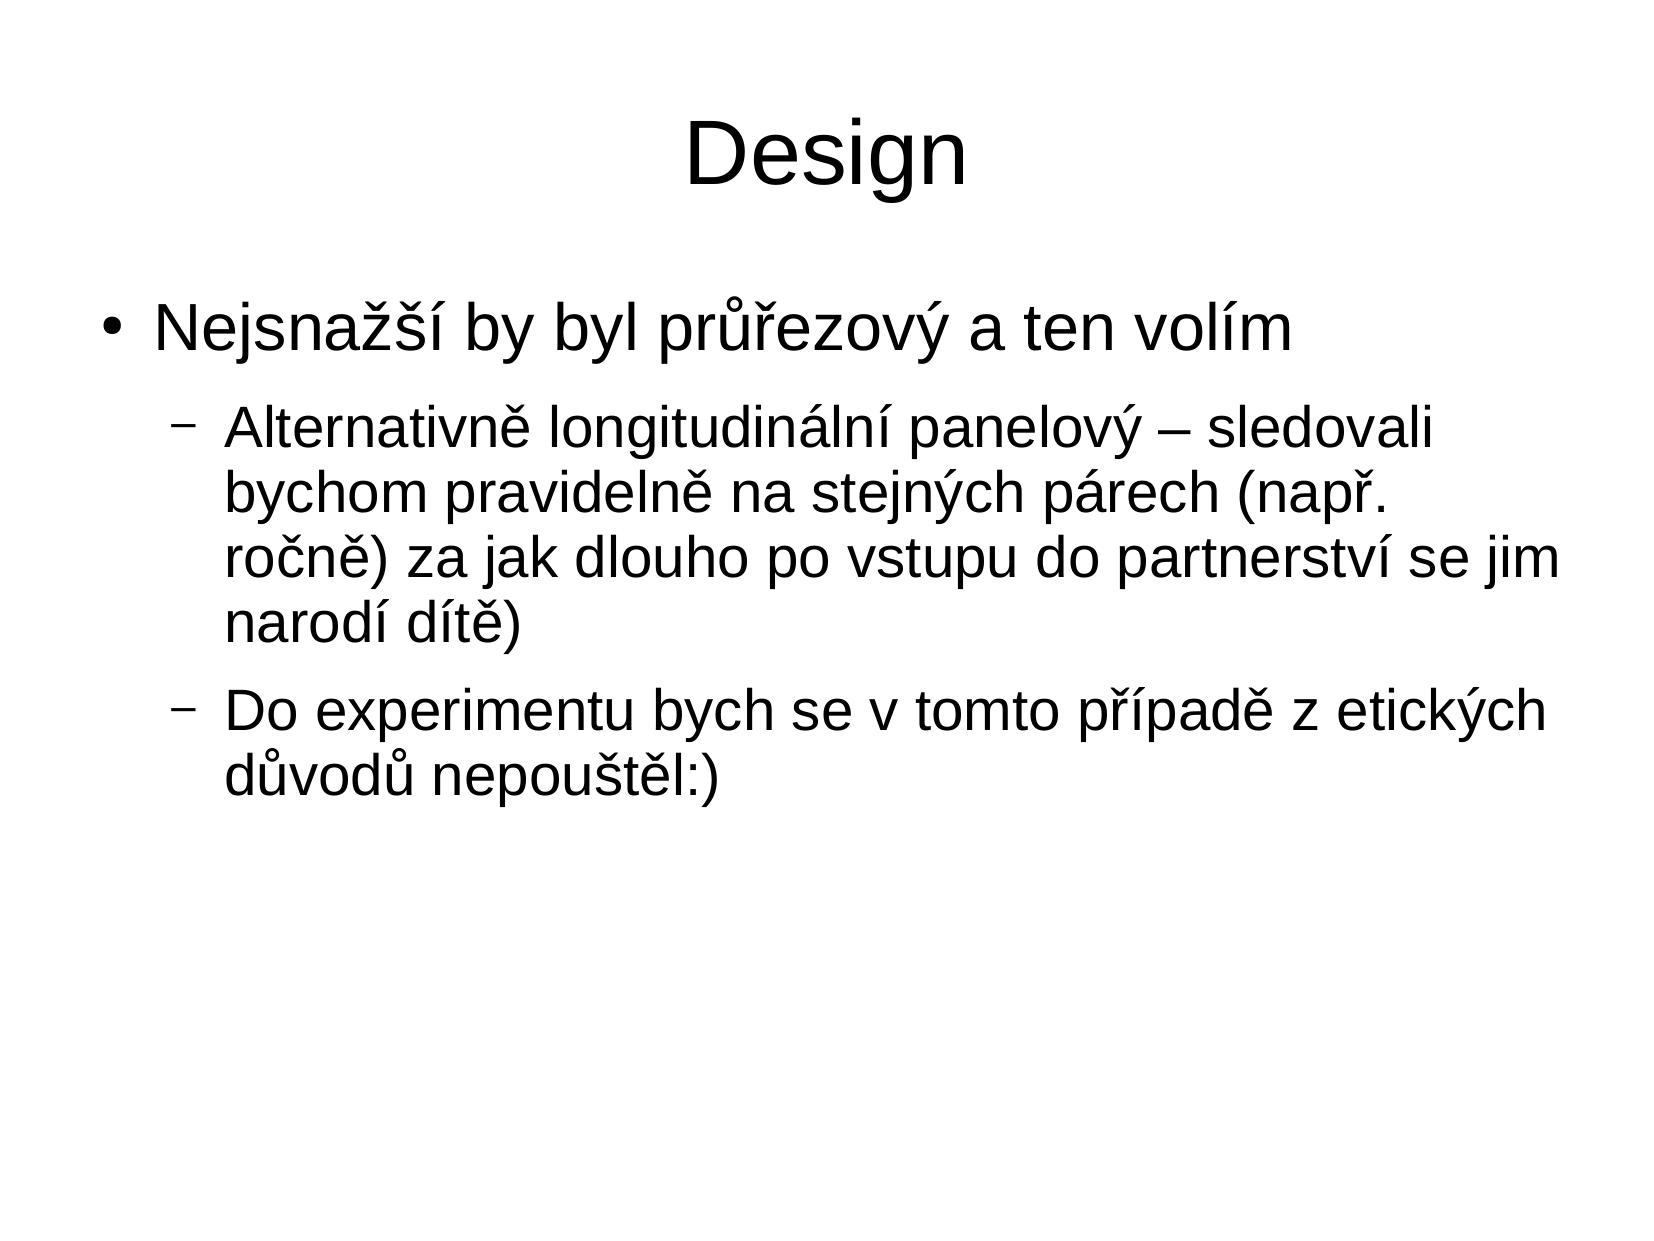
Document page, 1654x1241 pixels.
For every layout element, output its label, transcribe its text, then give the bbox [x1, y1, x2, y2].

title Design [82, 49, 1571, 257]
list Nejsnažší by byl průřezový a ten volím Alternativně longitudinální panelový – sledovali bychom pravidelně na stejných párech (např. ročně) za jak dlouho po vstupu do partnerství se jim narodí dítě) Do experimentu bych se v tomto případě z etických důvodů nepouštěl:) [82, 290, 1571, 1109]
